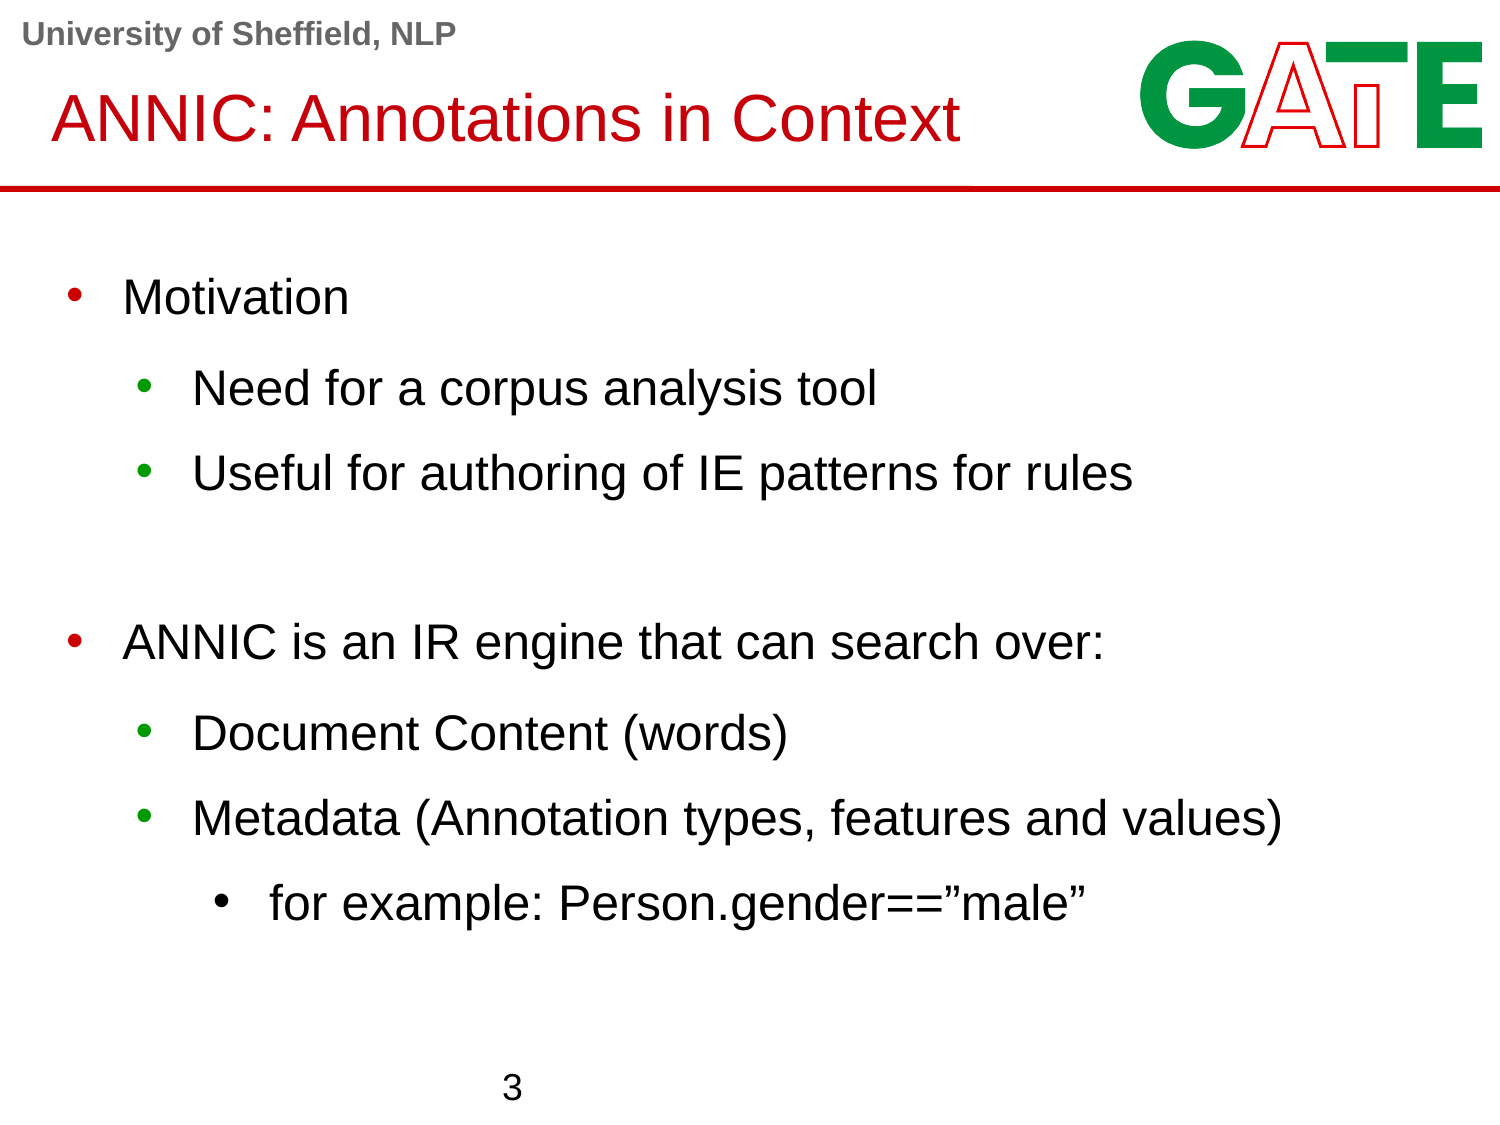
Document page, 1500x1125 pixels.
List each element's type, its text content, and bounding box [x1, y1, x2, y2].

picture [1133, 23, 1489, 166]
text_box ANNIC: Annotations in Context [51, 31, 1016, 201]
text_box Motivation Need for a corpus analysis tool Useful for authoring of IE patterns for rules ANNIC is an IR engine that can search over: Document Content (words) Metadata (Annotation types, features and values) for example: Person.gender==”male” [50, 263, 1450, 1006]
text_box <number> [502, 1062, 1004, 1108]
